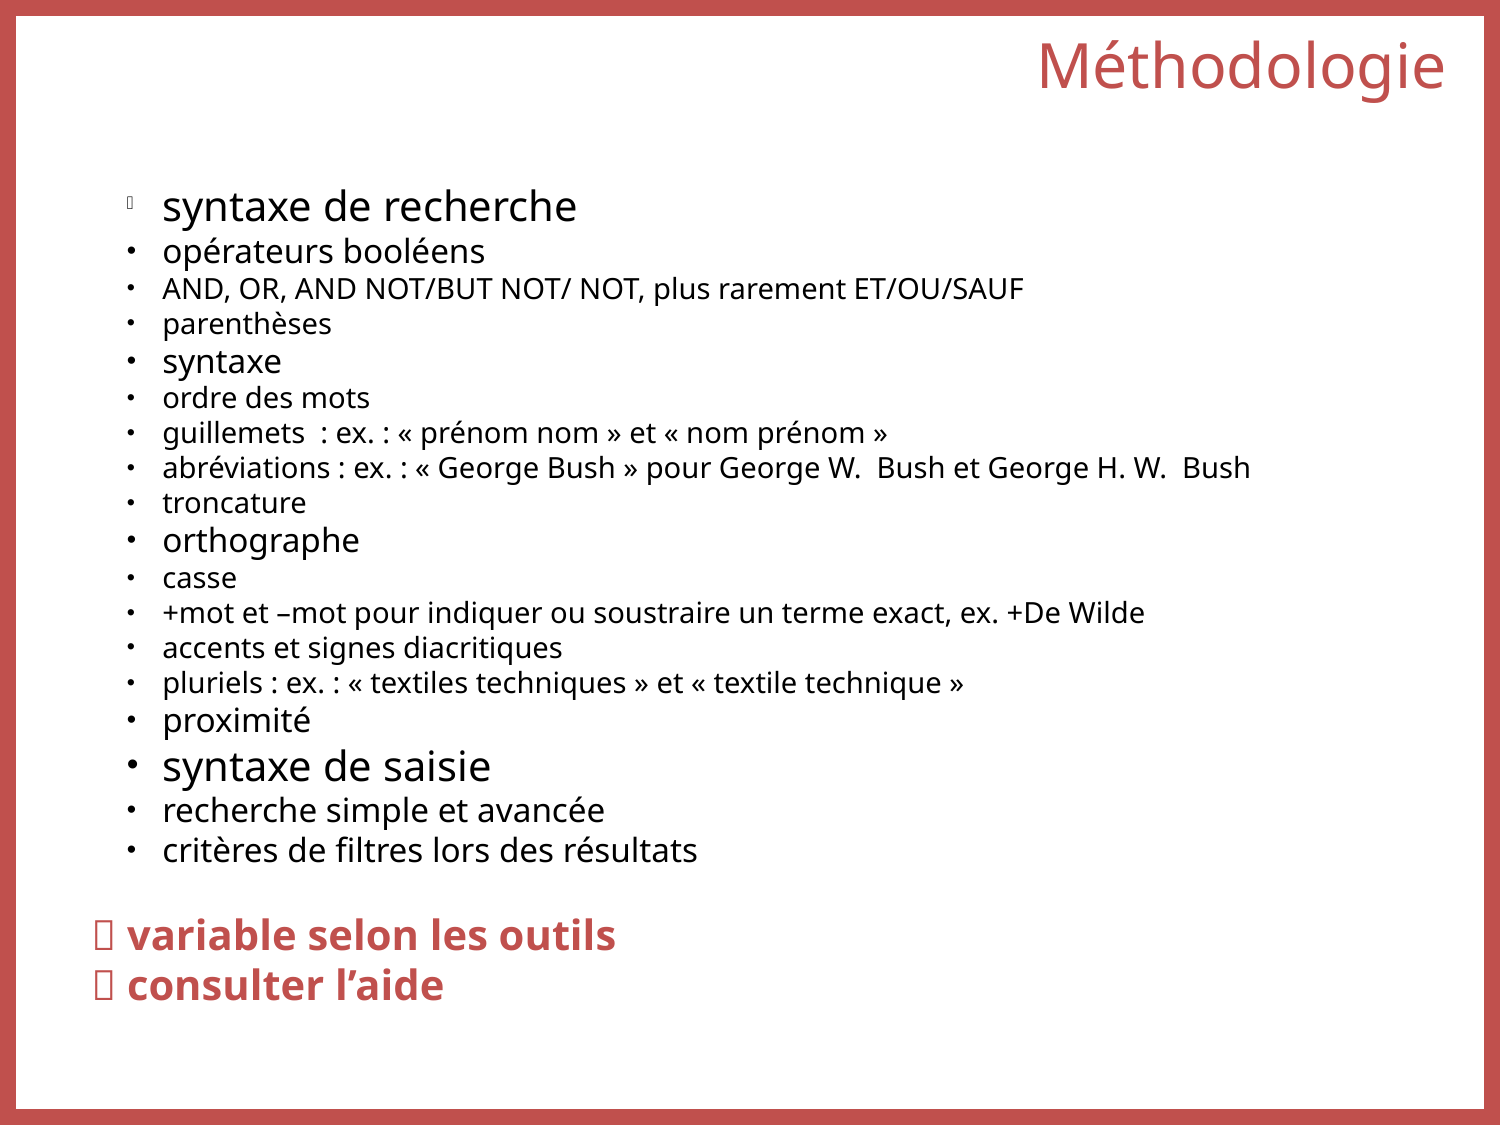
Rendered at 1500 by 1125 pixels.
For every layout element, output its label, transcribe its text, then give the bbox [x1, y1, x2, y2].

text_box Méthodologie [112, 19, 1463, 138]
text_box syntaxe de recherche opérateurs booléens AND, OR, AND NOT/BUT NOT/ NOT, plus rarement ET/OU/SAUF parenthèses syntaxe ordre des mots guillemets : ex. : « prénom nom » et « nom prénom » abréviations : ex. : « George Bush » pour George W. Bush et George H. W. Bush troncature orthographe casse +mot et –mot pour indiquer ou soustraire un terme exact, ex. +De Wilde accents et signes diacritiques pluriels : ex. : « textiles techniques » et « textile technique » proximité syntaxe de saisie recherche simple et avancée critères de filtres lors des résultats  variable selon les outils  consulter l’aide [76, 172, 1500, 1035]
text_box [0, 0, 1500, 1125]
